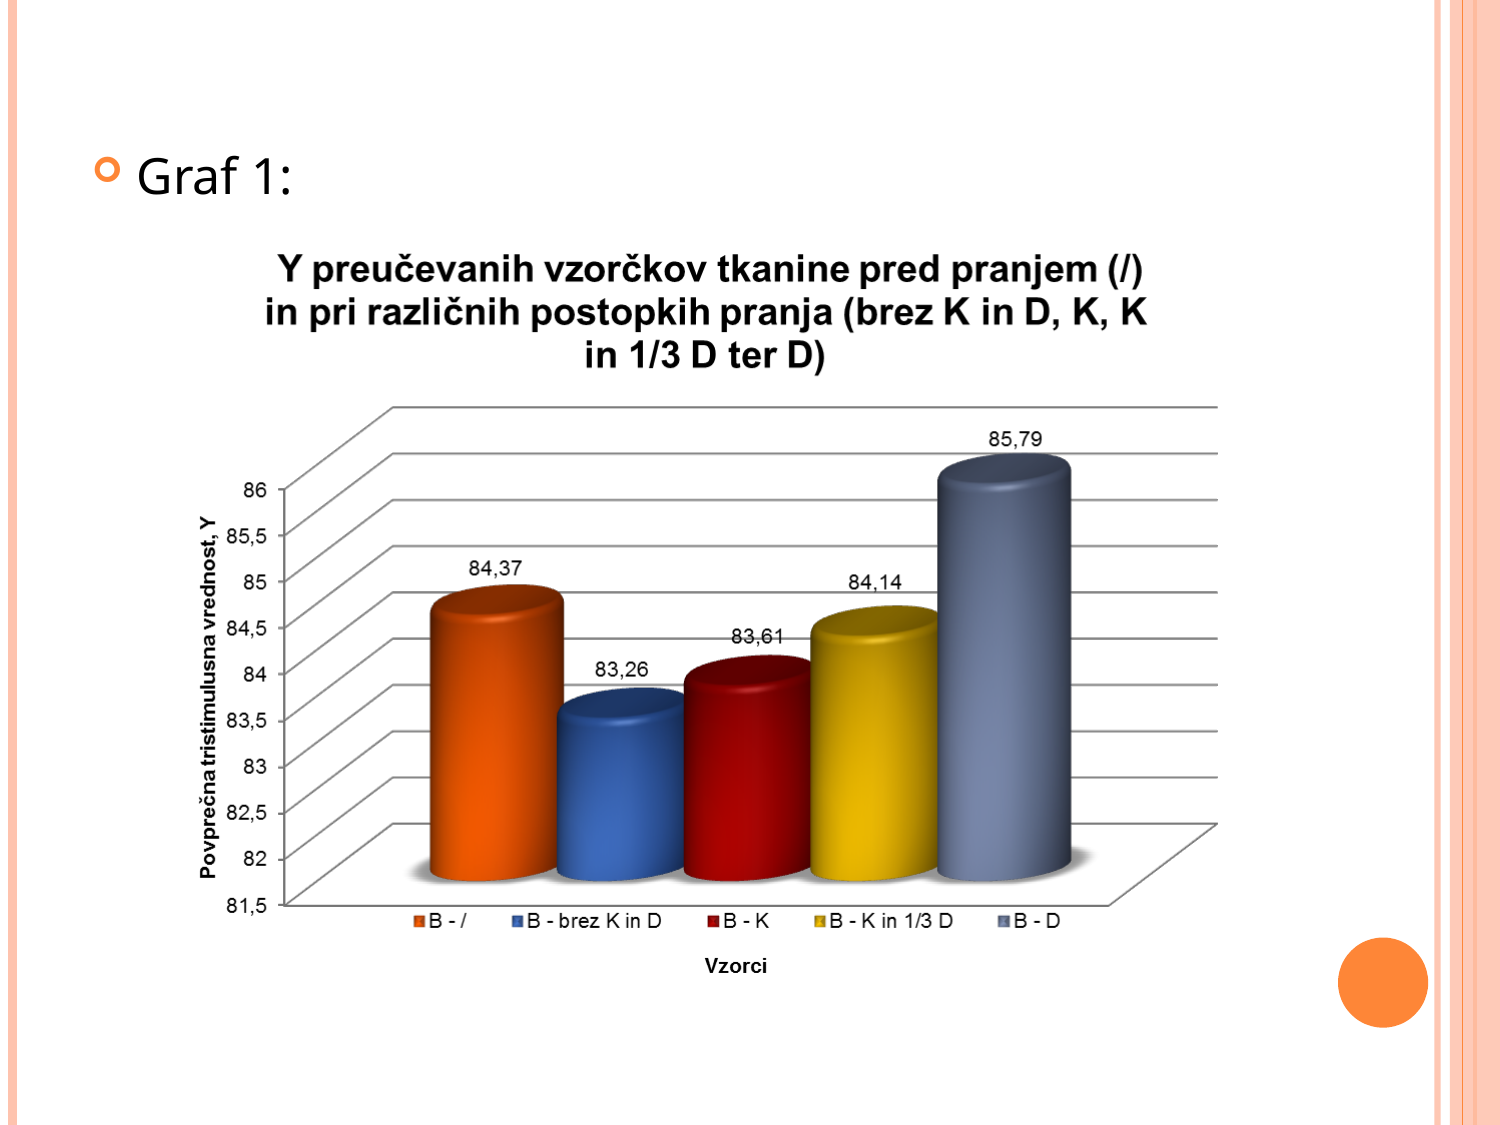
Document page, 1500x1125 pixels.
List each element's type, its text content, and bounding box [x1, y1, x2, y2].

picture [135, 231, 1277, 1010]
list Graf 1: [76, 137, 1427, 244]
